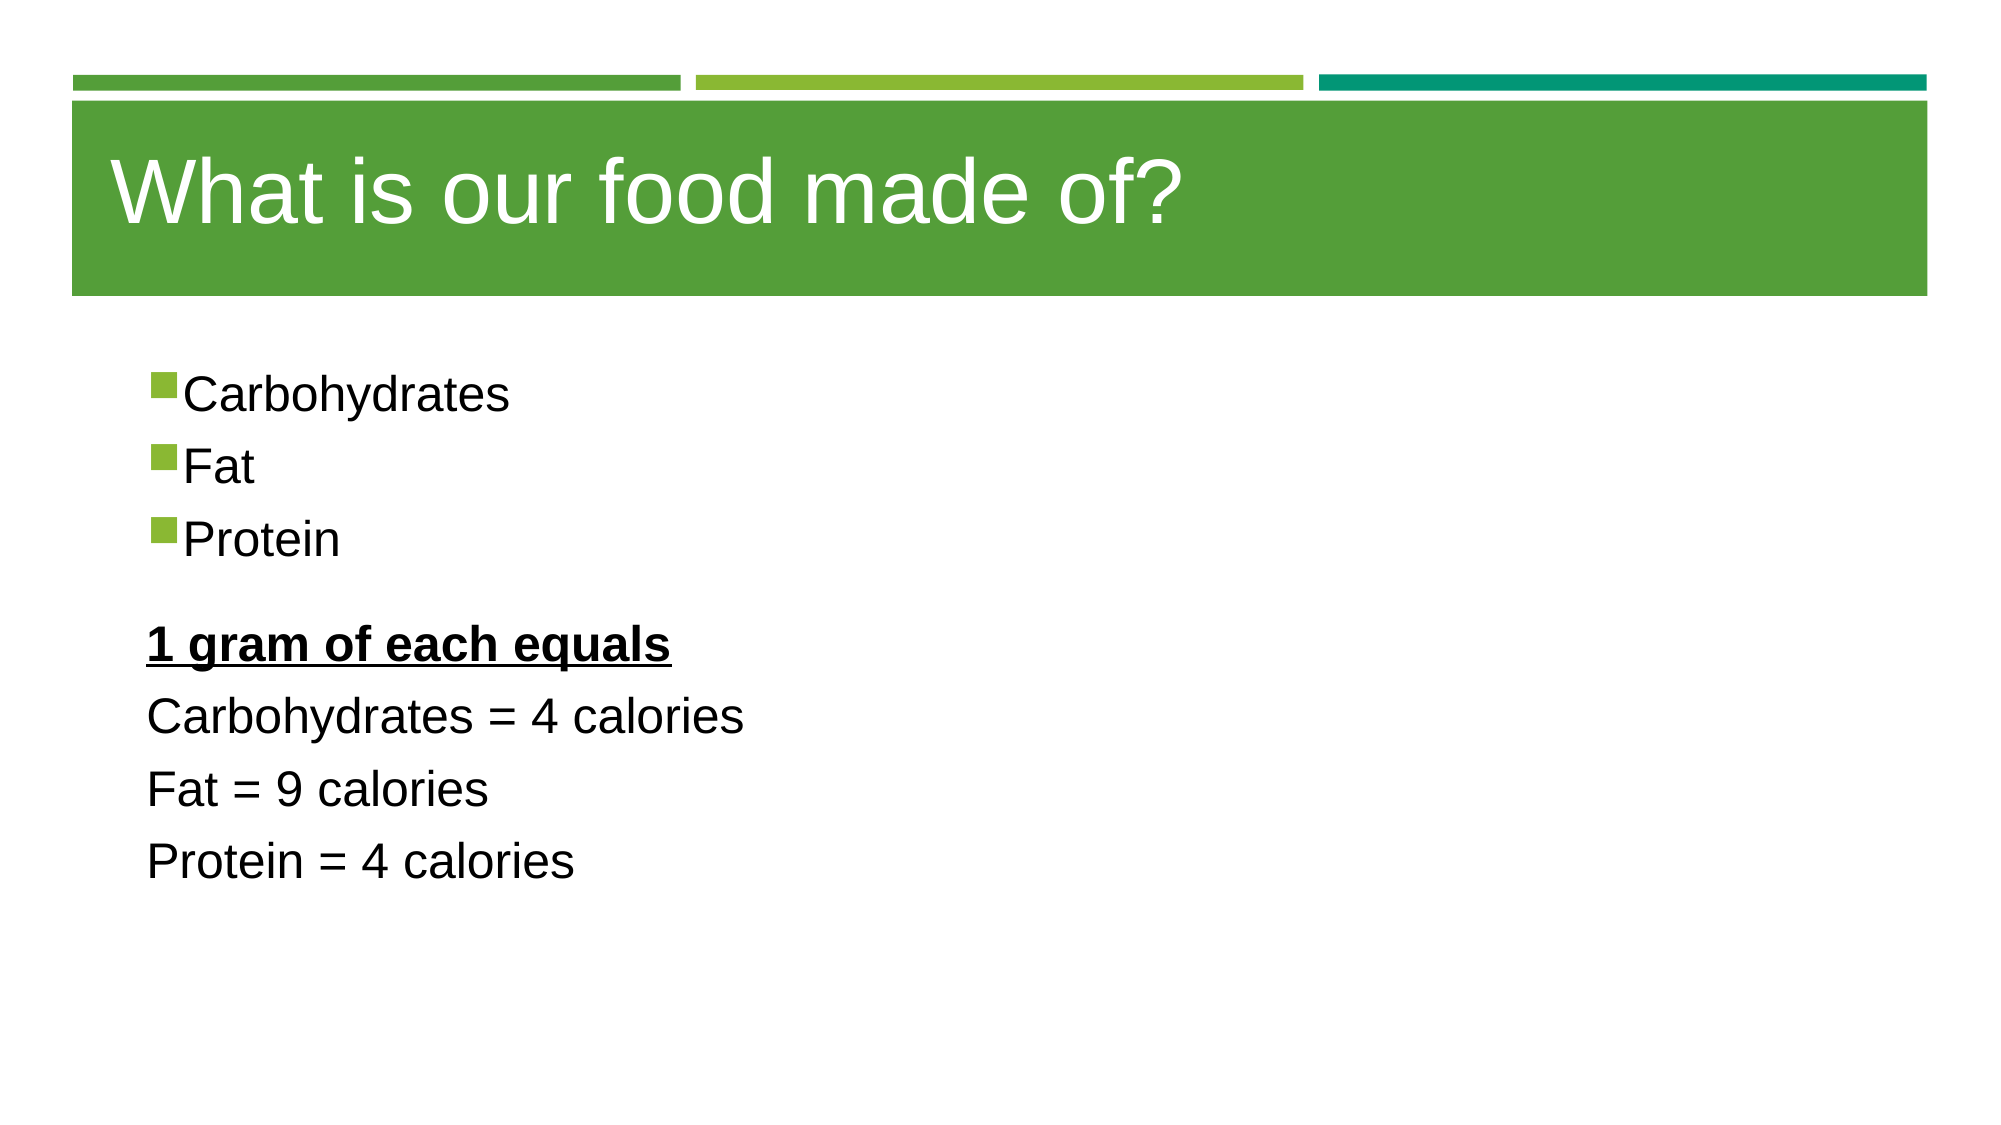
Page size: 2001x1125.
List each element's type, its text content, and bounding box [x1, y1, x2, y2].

list Carbohydrates Fat Protein 1 gram of each equals Carbohydrates = 4 calories Fat = 9 calories Protein = 4 calories [131, 281, 1905, 962]
title What is our food made of? [95, 124, 1905, 282]
